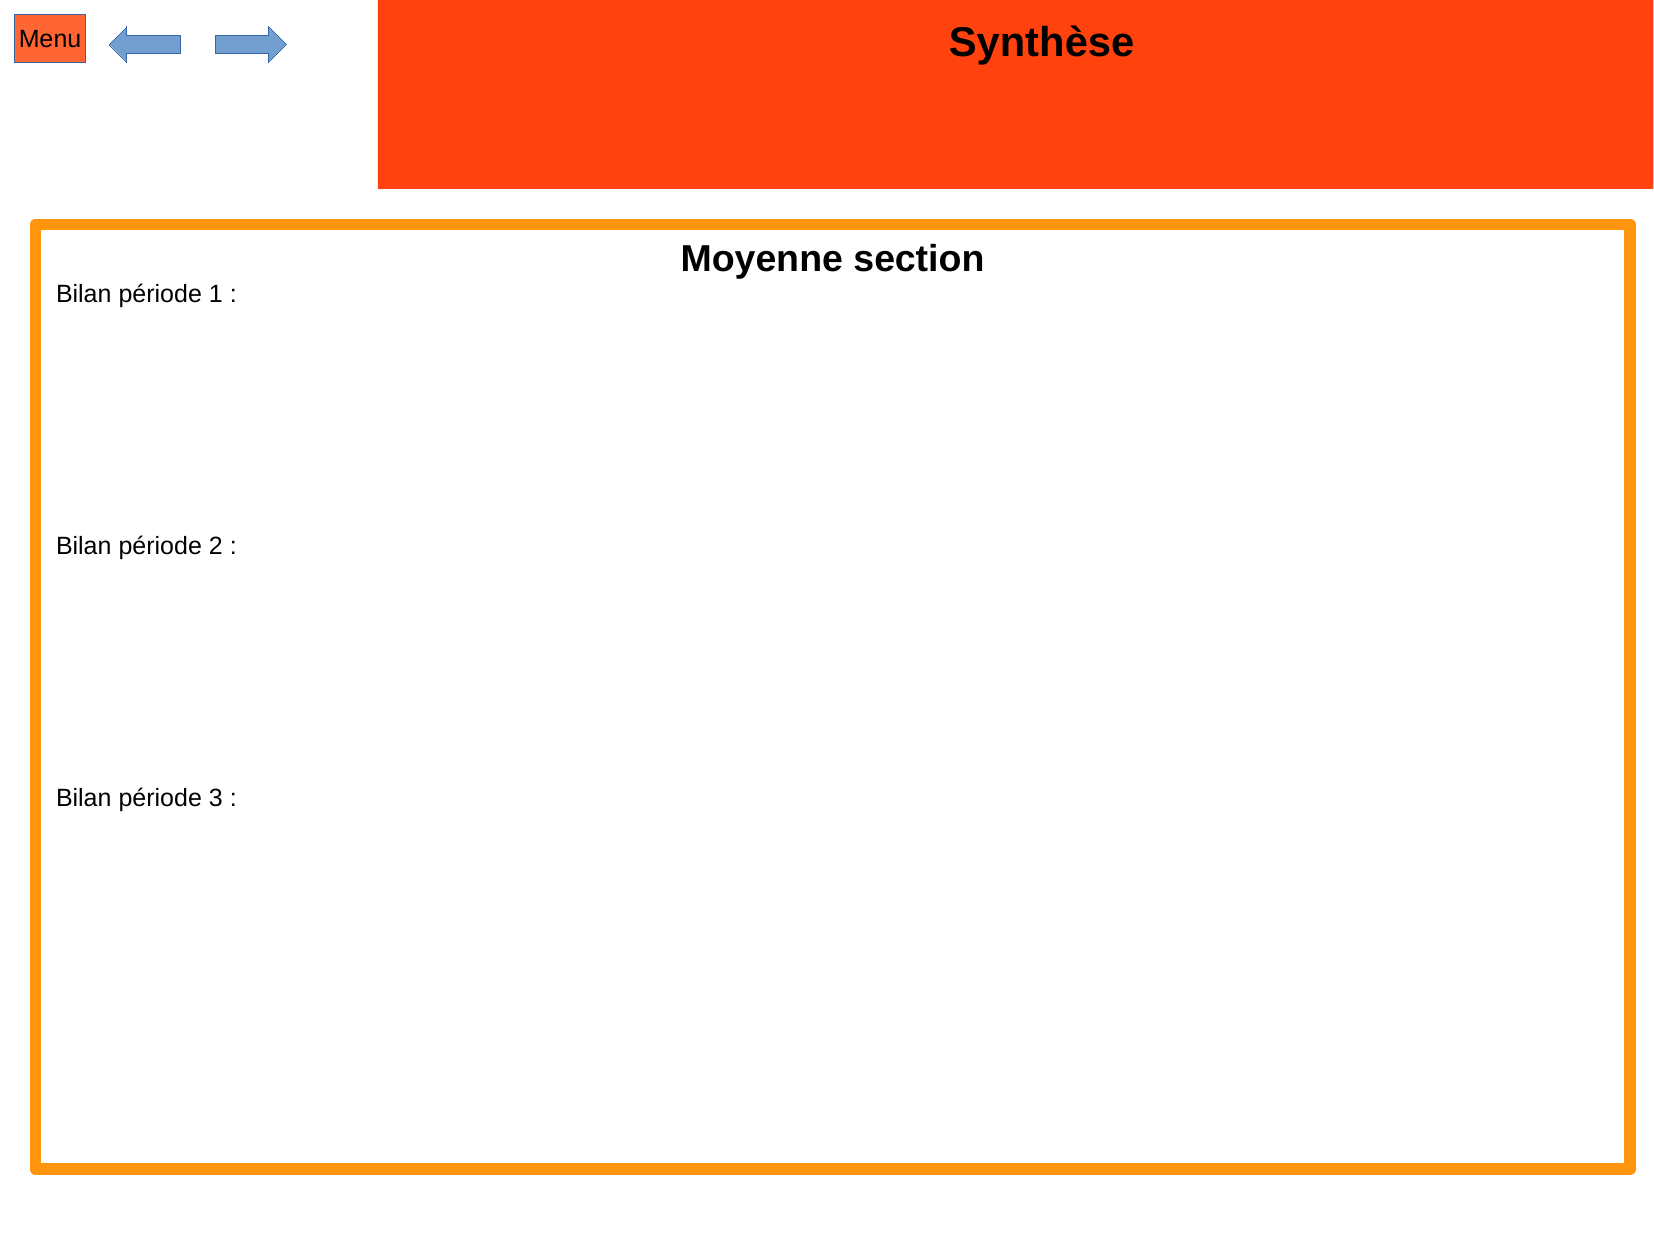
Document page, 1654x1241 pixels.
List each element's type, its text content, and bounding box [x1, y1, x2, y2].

text_box Synthèse [934, 11, 1150, 157]
text_box [377, 0, 1654, 189]
text_box Moyenne section Bilan période 1 : Bilan période 2 : Bilan période 3 : [35, 224, 1630, 1170]
text_box [109, 26, 181, 63]
text_box [215, 26, 287, 63]
text_box Menu [14, 14, 86, 63]
